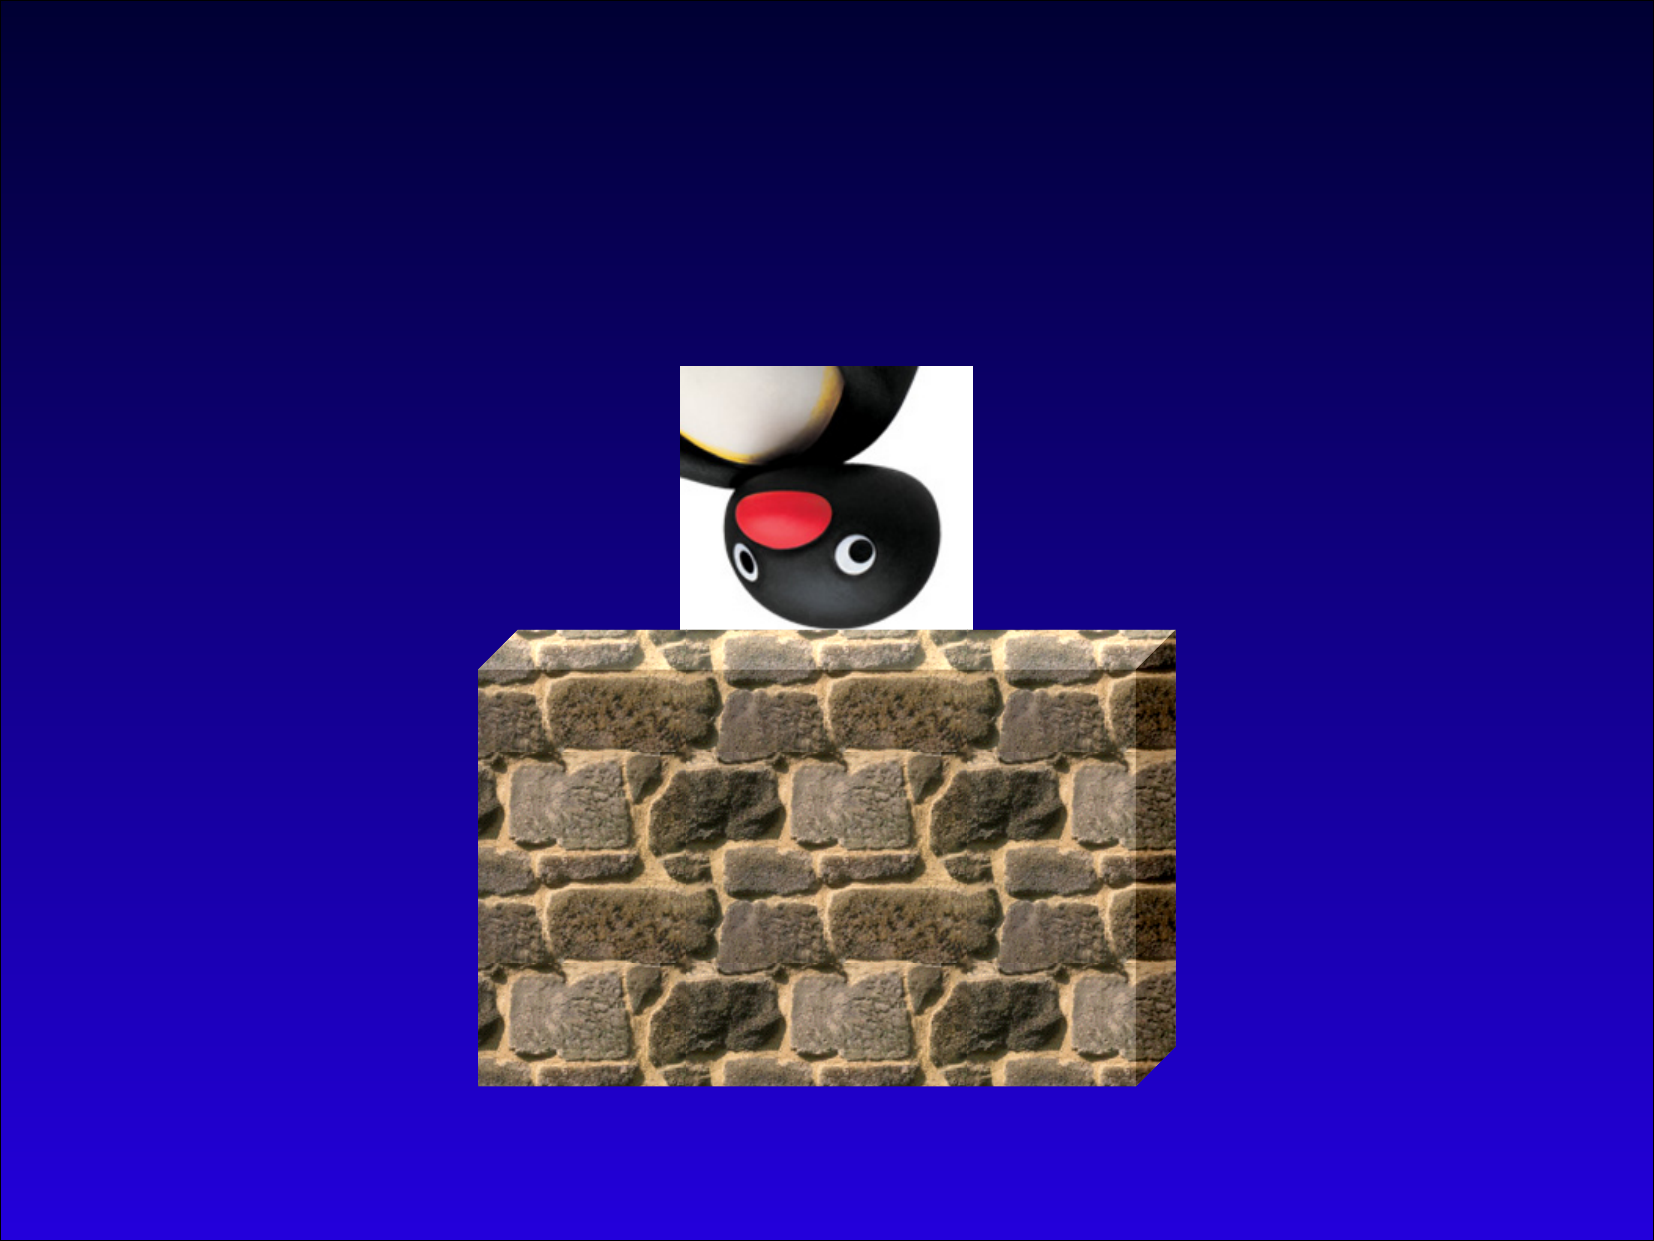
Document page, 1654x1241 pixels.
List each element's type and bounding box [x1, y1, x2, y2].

text_box [478, 629, 1176, 1087]
picture [680, 366, 973, 629]
